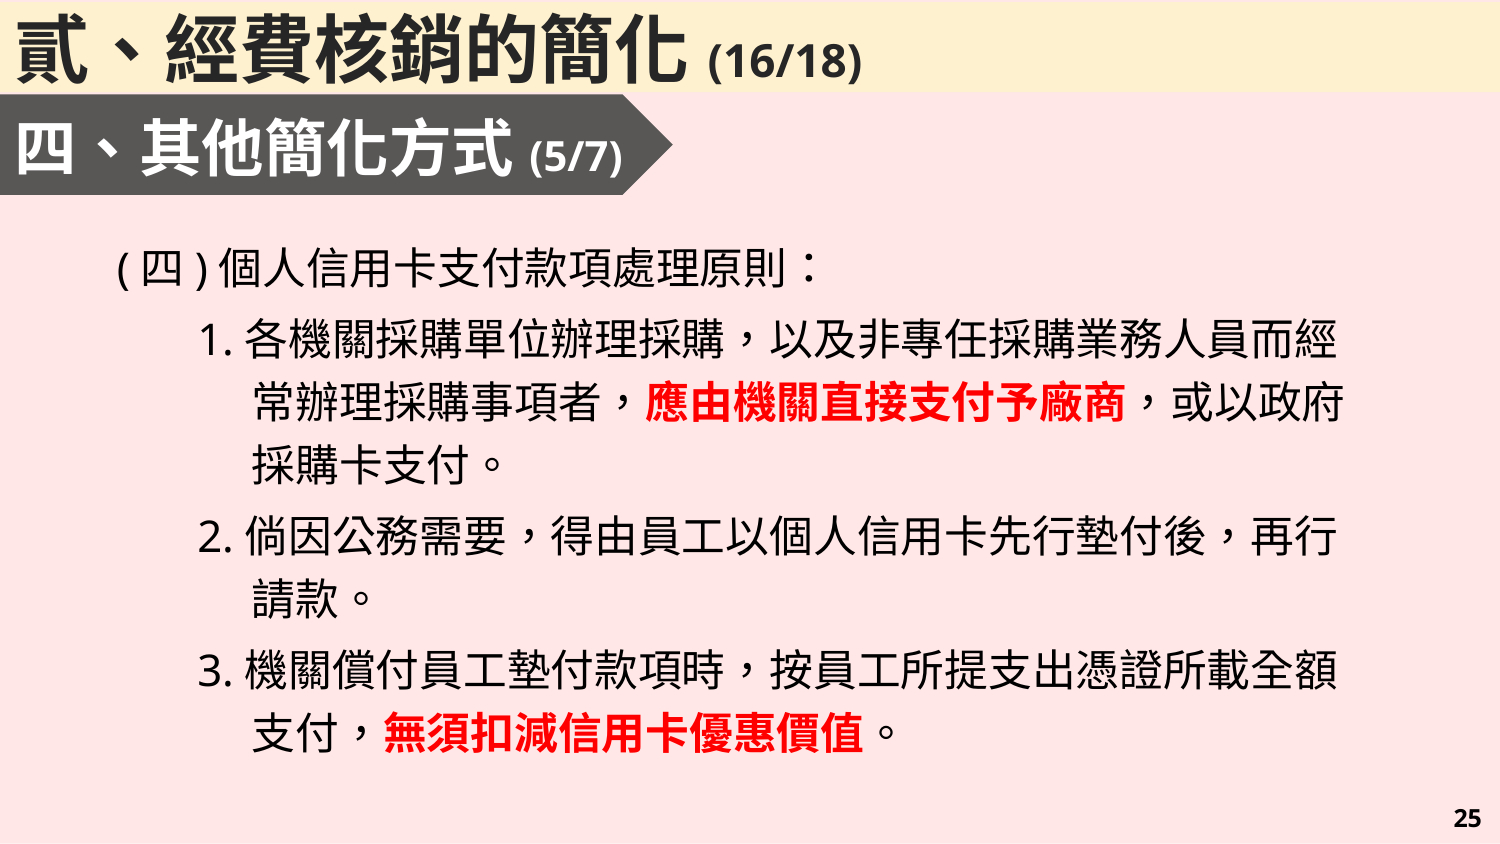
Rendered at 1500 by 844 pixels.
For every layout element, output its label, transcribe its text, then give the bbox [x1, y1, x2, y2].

text_box [612, 730, 621, 735]
text_box [0, 93, 1500, 844]
text_box [626, 730, 635, 735]
text_box [494, 730, 505, 743]
text_box 四、其他簡化方式(5/7) [0, 97, 648, 195]
list (四)個人信用卡支付款項處理原則： 1.各機關採購單位辦理採購，以及非專任採購業務人員而經 常辦理採購事項者，應由機關直接支付予廠商，或以政府 採購卡支付。 2.倘因公務需要，得由員工以個人信用卡先行墊付後，再行 請款。 3.機關償付員工墊付款項時，按員工所提支出憑證所載全額 支付，無須扣減信用卡優惠價值。 [101, 222, 1369, 730]
slide_number <編號> [1137, 671, 1498, 844]
text_box [264, 732, 283, 742]
text_box 貳、經費核銷的簡化(16/18) [0, 2, 1500, 93]
text_box [882, 730, 890, 737]
